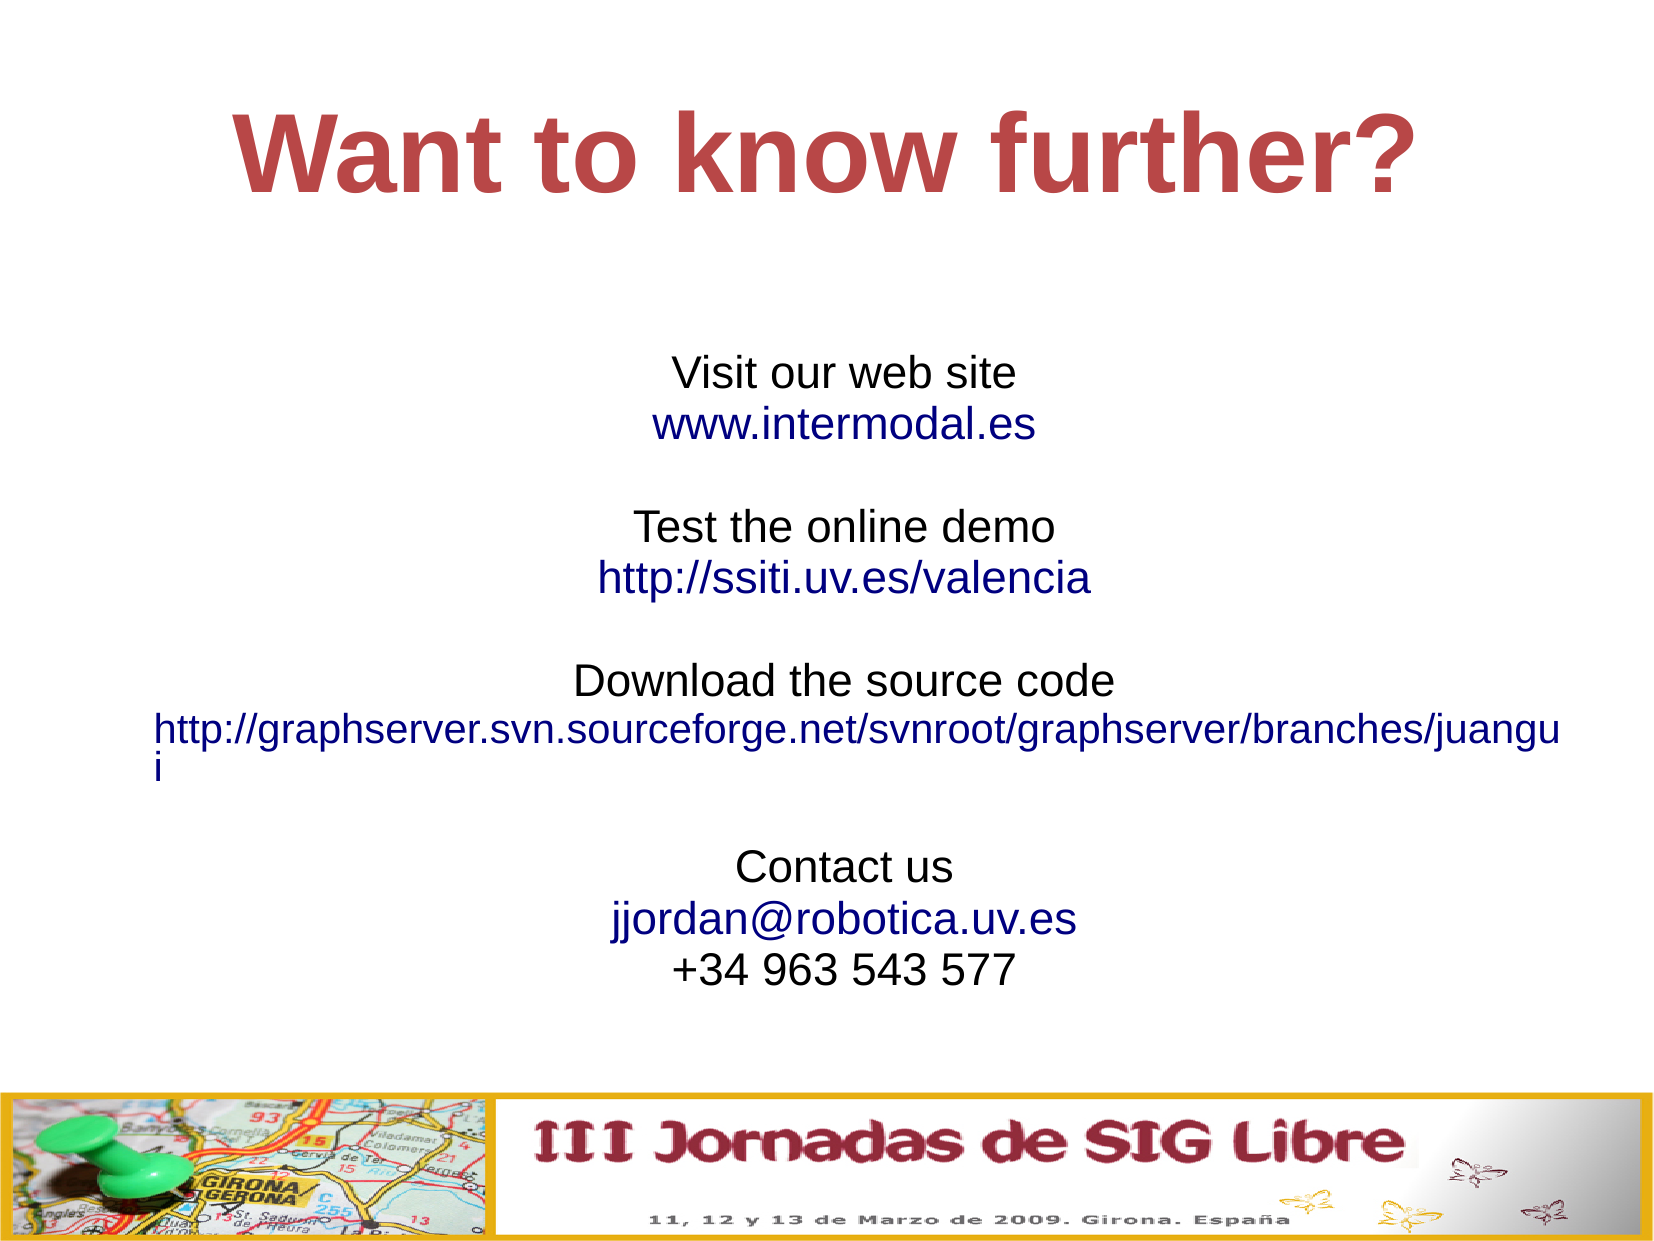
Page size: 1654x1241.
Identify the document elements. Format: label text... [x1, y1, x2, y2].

title Want to know further? [82, 56, 1571, 247]
picture [0, 1092, 1654, 1241]
subtitle Visit our web site www.intermodal.es Test the online demo http://ssiti.uv.es/valencia Download the source codehttp://graphserver.svn.sourceforge.net/svnroot/graphserver/branches/juangui Contact us jjordan@robotica.uv.es +34 963 543 577 [82, 247, 1571, 1058]
